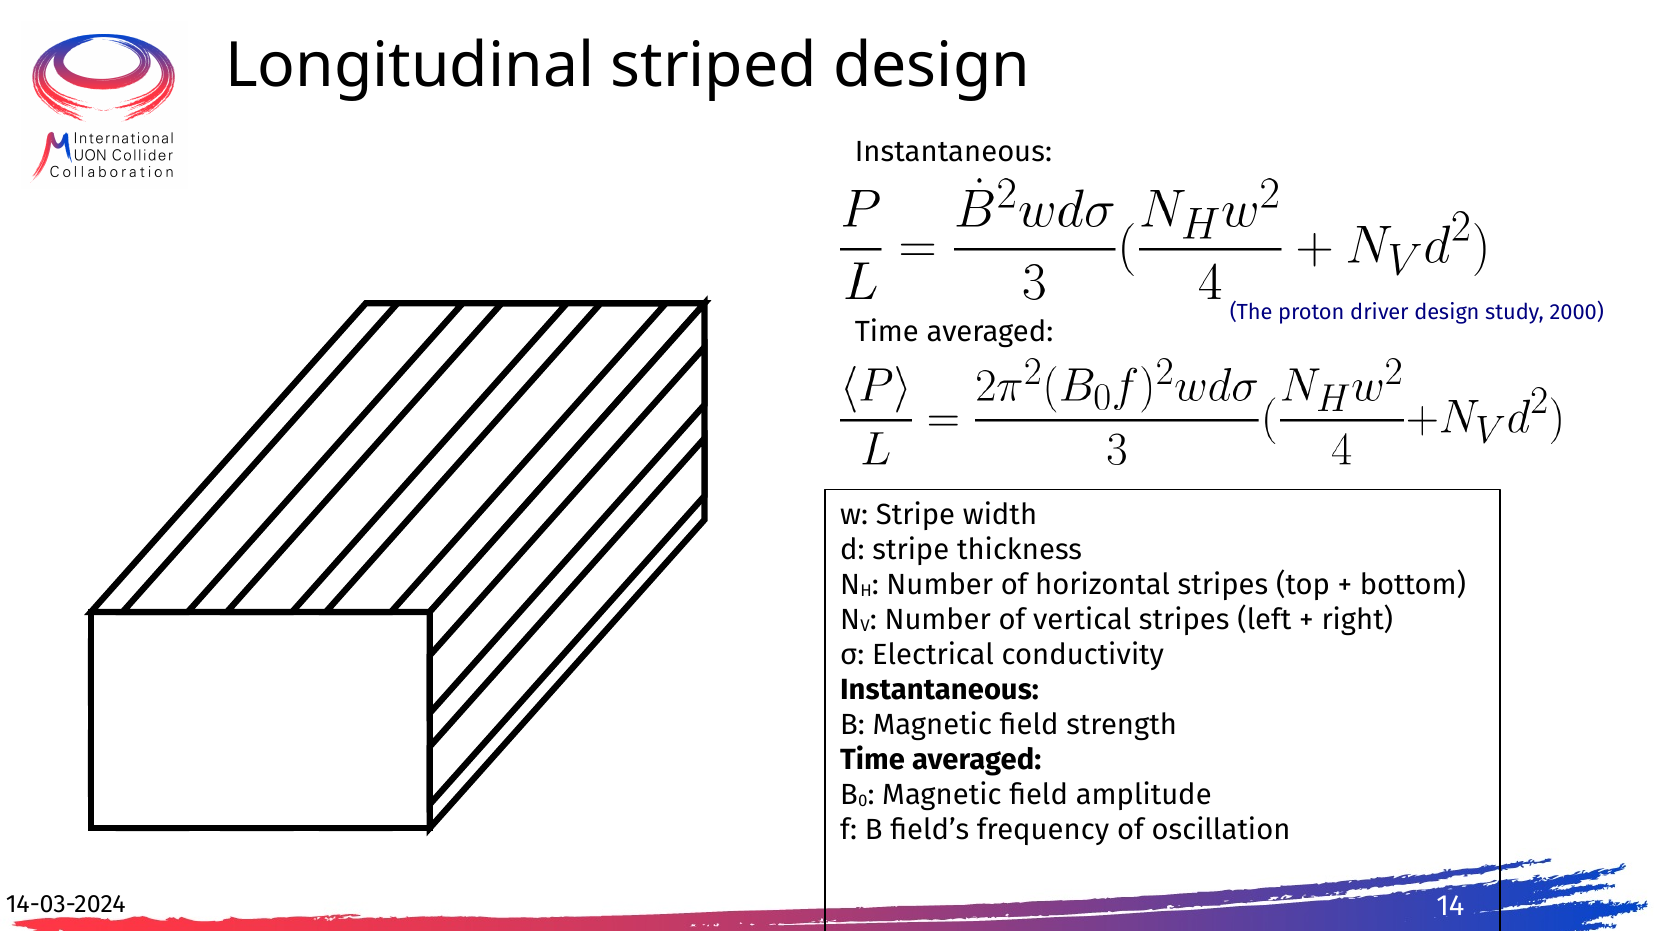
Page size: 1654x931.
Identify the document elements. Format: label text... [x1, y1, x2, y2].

text_box w: Stripe width d: stripe thickness NH: Number of horizontal stripes (top + bottom) NV: Number of vertical stripes (left + right) σ: Electrical conductivity Instantaneous: B: Magnetic field strength Time averaged: B0: Magnetic field amplitude f: B field’s frequency of oscillation [825, 489, 1501, 856]
picture [21, 21, 188, 189]
text_box (The proton driver design study, 2000) [1215, 292, 1654, 346]
picture [826, 856, 1499, 931]
picture [840, 178, 1486, 301]
text_box Time averaged: [840, 306, 1126, 391]
picture [1501, 848, 1654, 931]
picture [840, 358, 1561, 466]
text_box [91, 303, 705, 829]
title Longitudinal striped design [225, 19, 1571, 181]
picture [0, 848, 824, 931]
text_box Instantaneous: [840, 126, 1126, 211]
